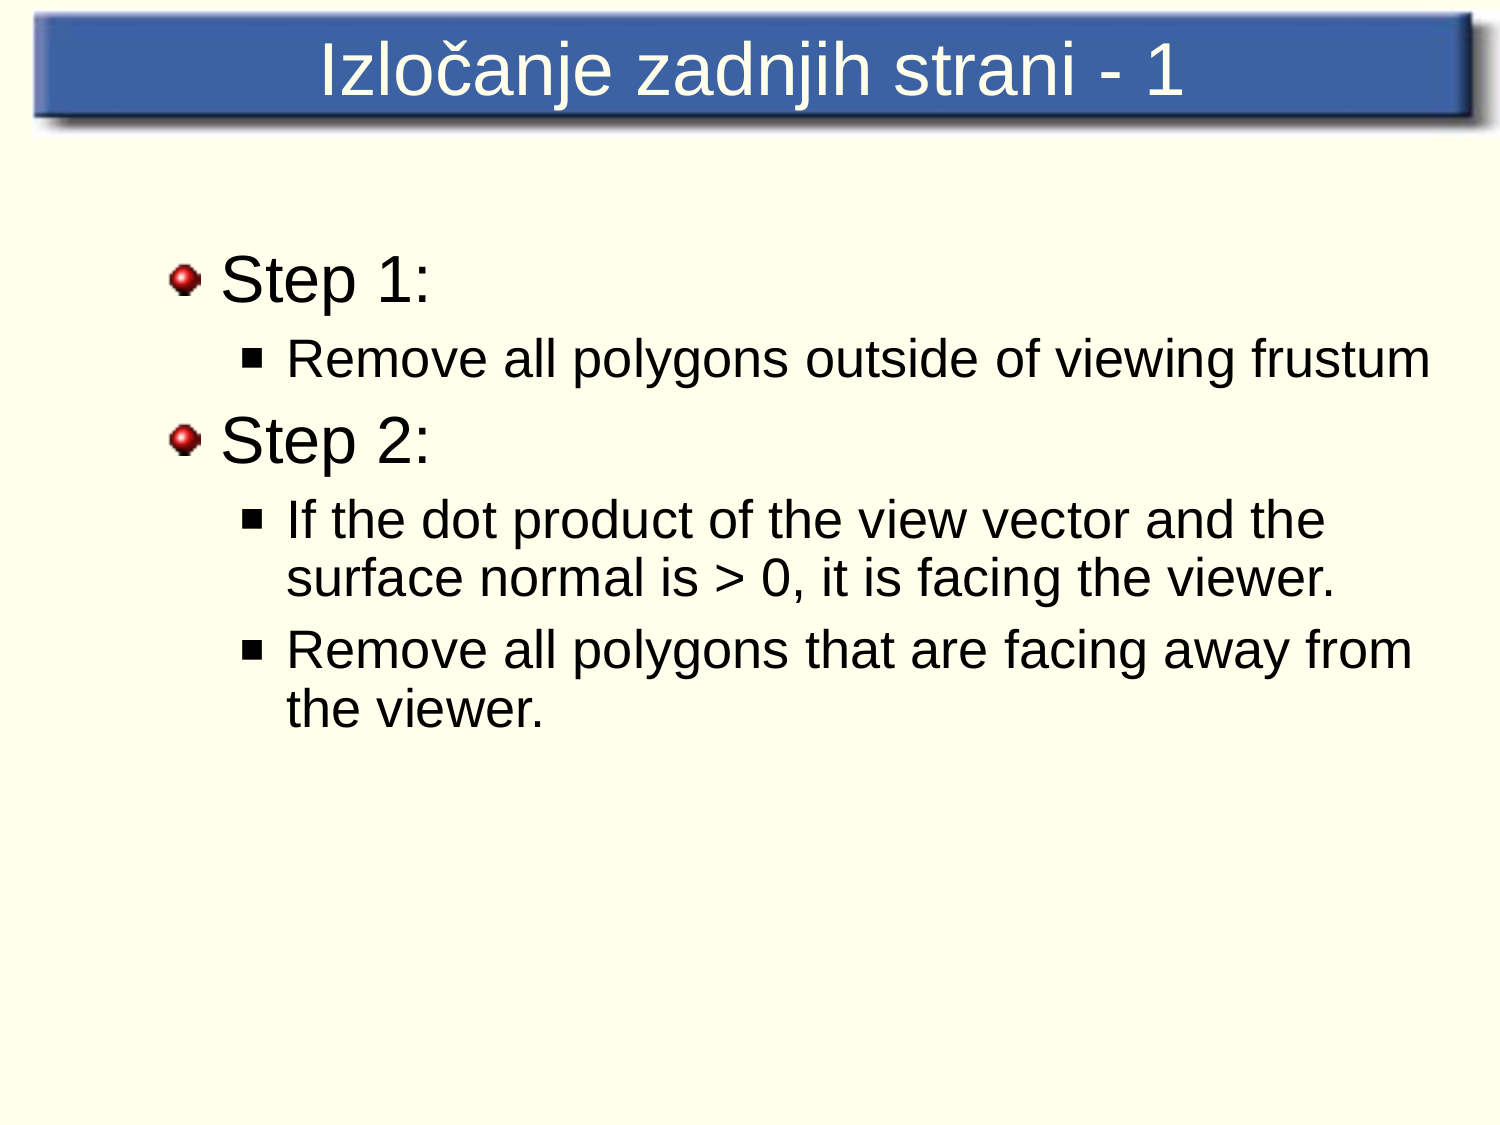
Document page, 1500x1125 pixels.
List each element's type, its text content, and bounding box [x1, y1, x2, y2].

picture [32, 9, 1500, 137]
list Step 1: Remove all polygons outside of viewing frustum Step 2: If the dot product of the view vector and the surface normal is > 0, it is facing the viewer. Remove all polygons that are facing away from the viewer. [149, 237, 1463, 1038]
title Izločanje zadnjih strani - 1 [96, 6, 1409, 120]
